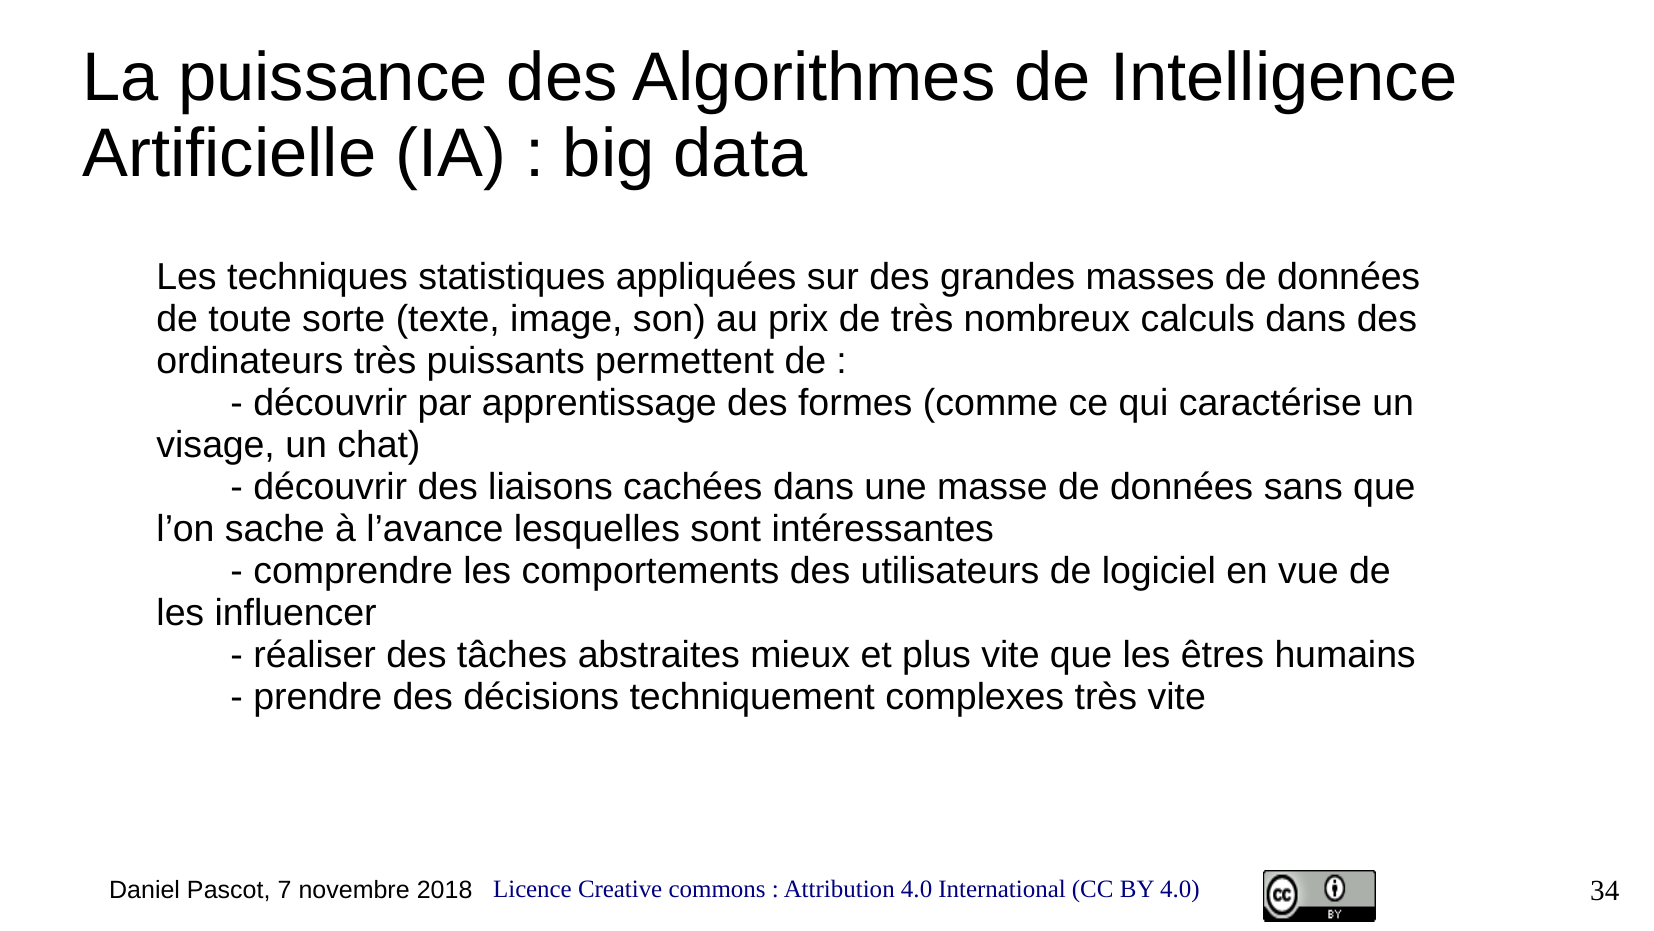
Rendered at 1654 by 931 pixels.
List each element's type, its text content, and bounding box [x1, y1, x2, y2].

text_box Les techniques statistiques appliquées sur des grandes masses de données de toute sorte (texte, image, son) au prix de très nombreux calculs dans des ordinateurs très puissants permettent de : - découvrir par apprentissage des formes (comme ce qui caractérise un visage, un chat) - découvrir des liaisons cachées dans une masse de données sans que l’on sache à l’avance lesquelles sont intéressantes - comprendre les comportements des utilisateurs de logiciel en vue de les influencer - réaliser des tâches abstraites mieux et plus vite que les êtres humains - prendre des décisions techniquement complexes très vite [141, 248, 1453, 767]
picture [1263, 870, 1376, 922]
title La puissance des Algorithmes de Intelligence Artificielle (IA) : big data [82, 37, 1571, 193]
